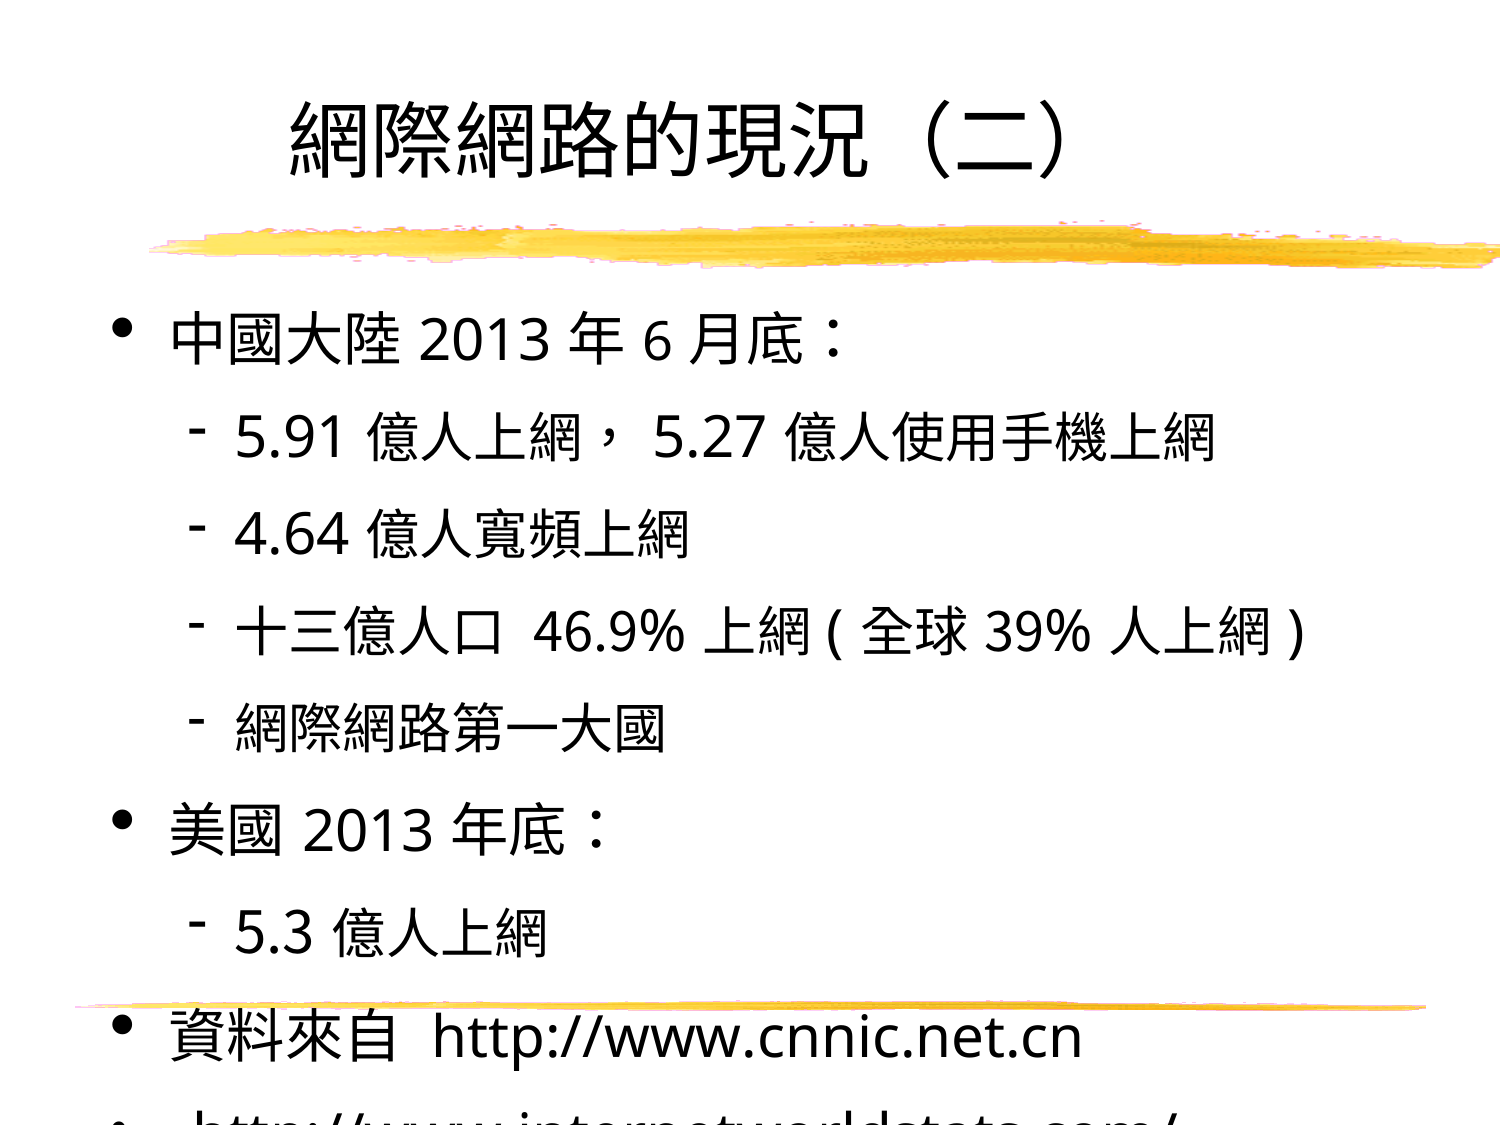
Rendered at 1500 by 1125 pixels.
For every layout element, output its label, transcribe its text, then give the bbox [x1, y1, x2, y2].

picture [1388, 999, 1426, 1013]
picture [149, 215, 1500, 279]
picture [75, 999, 112, 1013]
list 中國大陸2013年6月底： 5.91億人上網，5.27億人使用手機上網 4.64億人寬頻上網 十三億人口 46.9%上網(全球39%人上網) 網際網路第一大國 美國2013年底： 5.3億人上網 資料來自 http://www.cnnic.net.cn nhttp://www.internetworldstats.com/ [112, 287, 1388, 1017]
title 網際網路的現況（二） [66, 37, 1342, 226]
